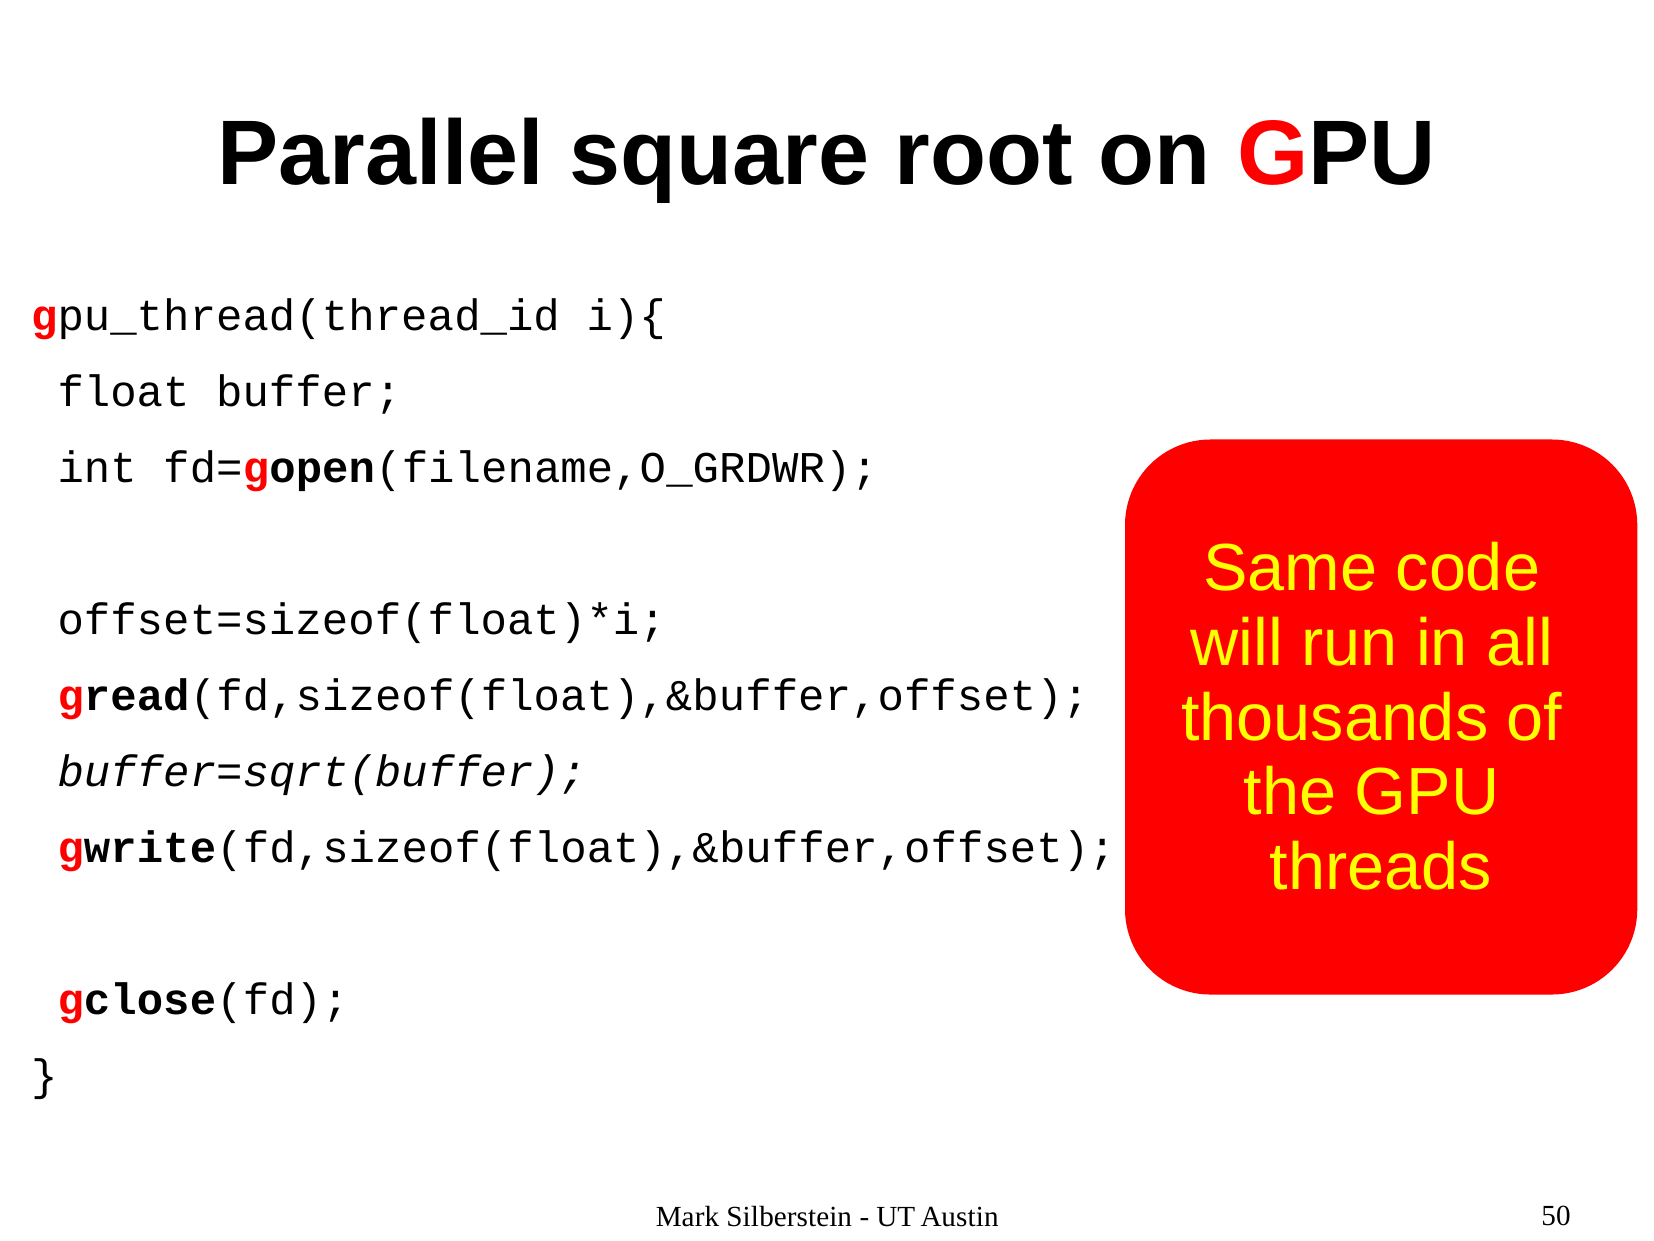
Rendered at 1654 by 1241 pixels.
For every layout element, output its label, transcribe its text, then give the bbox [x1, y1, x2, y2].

list gpu_thread(thread_id i){ float buffer; int fd=gopen(filename,O_GRDWR); offset=sizeof(float)*i; gread(fd,sizeof(float),&buffer,offset); buffer=sqrt(buffer); gwrite(fd,sizeof(float),&buffer,offset); gclose(fd); } [30, 293, 1520, 1104]
title Parallel square root on GPU [82, 49, 1571, 257]
text_box Same code will run in all thousands of the GPU threads [1125, 439, 1638, 995]
